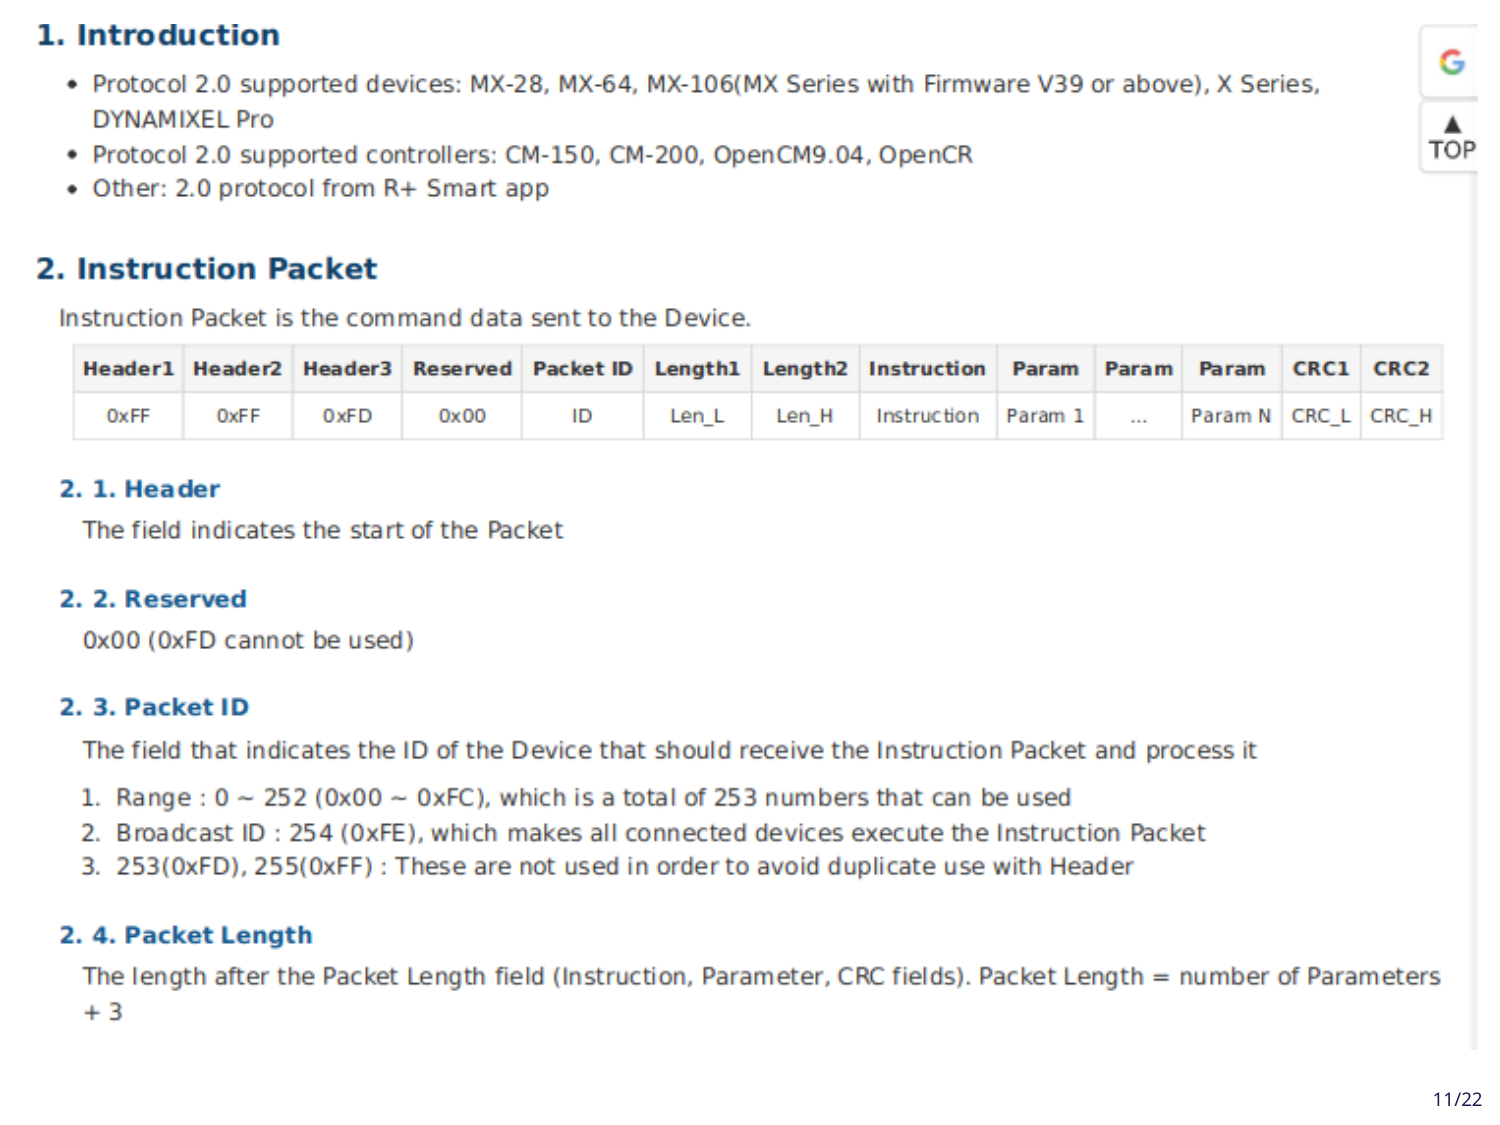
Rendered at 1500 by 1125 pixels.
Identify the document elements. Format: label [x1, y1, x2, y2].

picture [30, 24, 1492, 1051]
